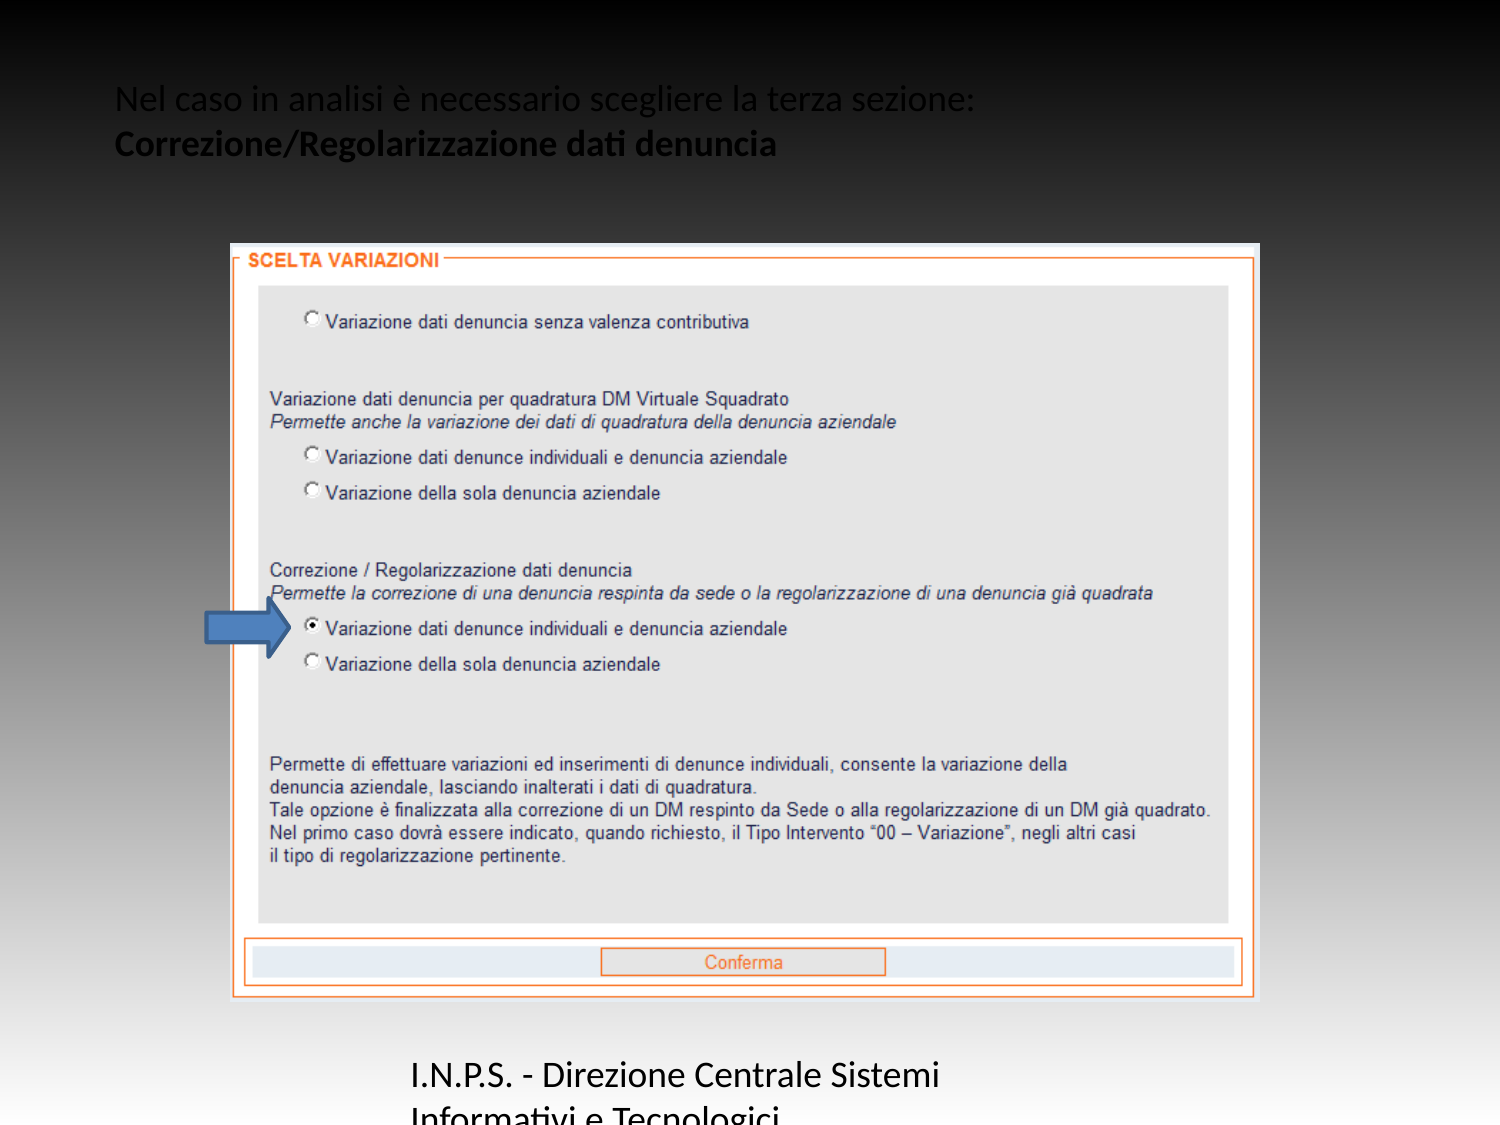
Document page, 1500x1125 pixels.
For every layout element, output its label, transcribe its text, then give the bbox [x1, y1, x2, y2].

picture [230, 243, 1260, 1002]
footer I.N.P.S. - Direzione Centrale Sistemi Informativi e Tecnologici [395, 1042, 1069, 1103]
text_box [206, 597, 290, 657]
text_box Nel caso in analisi è necessario scegliere la terza sezione: Correzione/Regolarizzazione dati denuncia [100, 66, 1424, 172]
